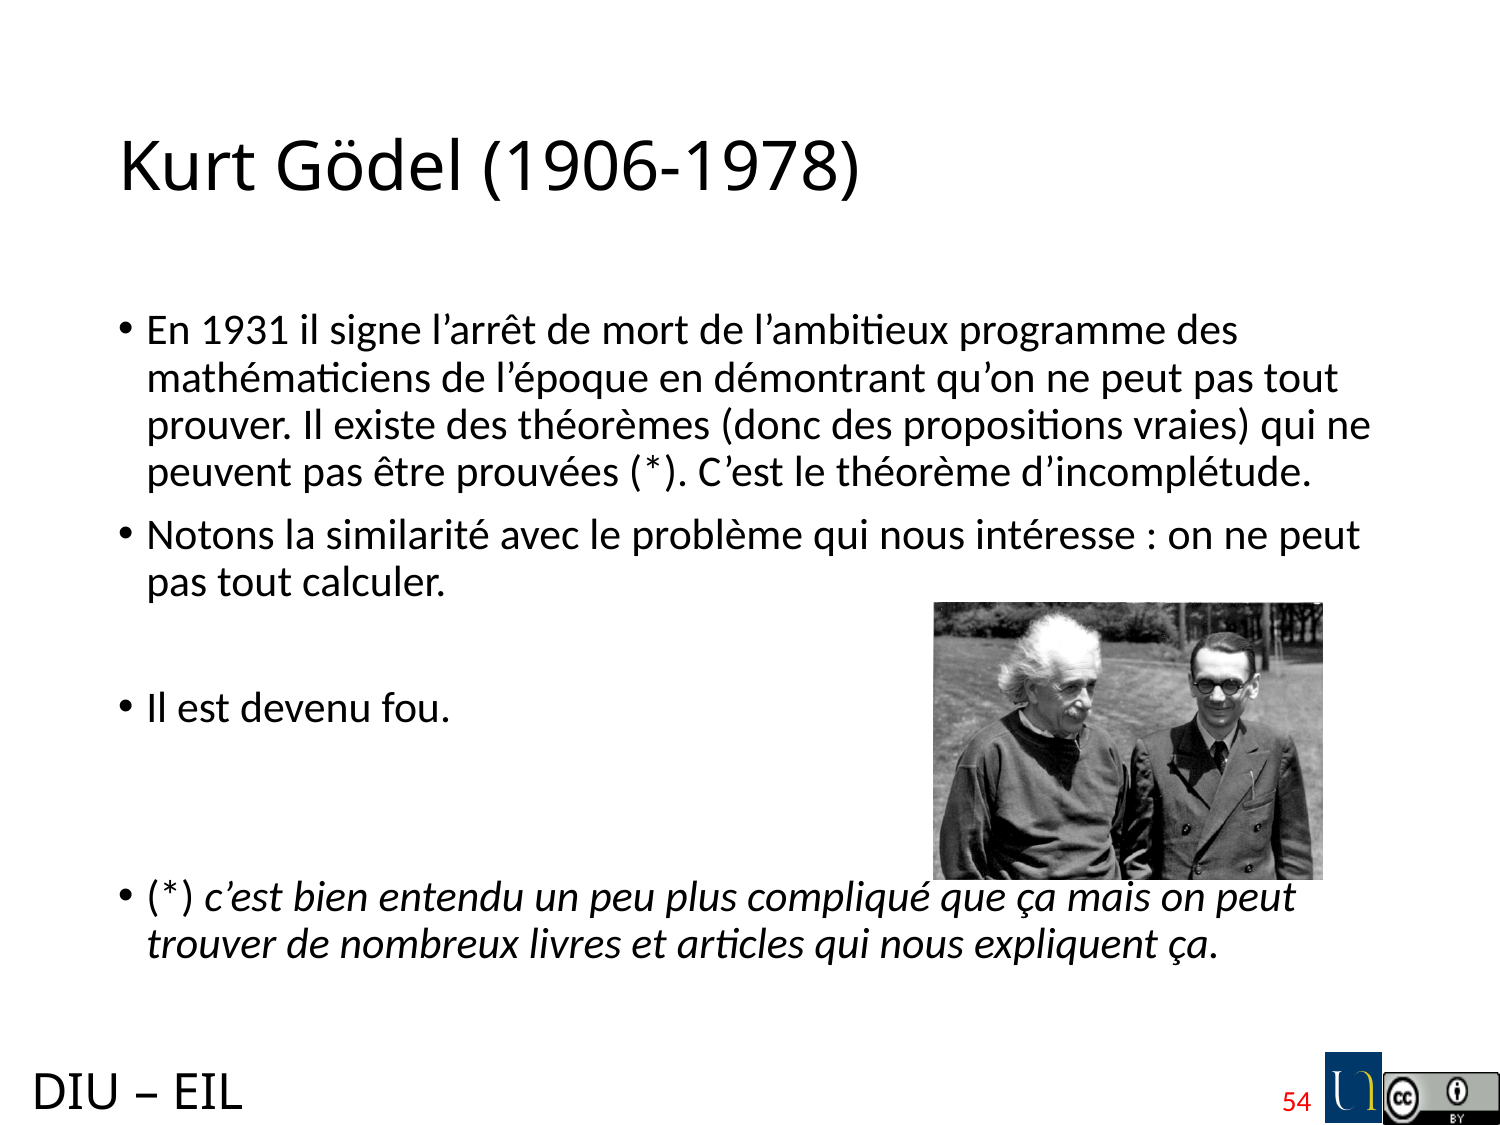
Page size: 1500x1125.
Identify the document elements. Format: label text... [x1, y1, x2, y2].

picture [1325, 1052, 1382, 1123]
picture [1383, 1072, 1500, 1125]
title Kurt Gödel (1906-1978) [103, 59, 1397, 278]
list En 1931 il signe l’arrêt de mort de l’ambitieux programme des mathématiciens de l’époque en démontrant qu’on ne peut pas tout prouver. Il existe des théorèmes (donc des propositions vraies) qui ne peuvent pas être prouvées (*). C’est le théorème d’incomplétude. Notons la similarité avec le problème qui nous intéresse : on ne peut pas tout calculer. Il est devenu fou. (*) c’est bien entendu un peu plus compliqué que ça mais on peut trouver de nombreux livres et articles qui nous expliquent ça. [103, 299, 1397, 1014]
picture [933, 602, 1323, 880]
slide_number <numéro> [1240, 1070, 1327, 1125]
